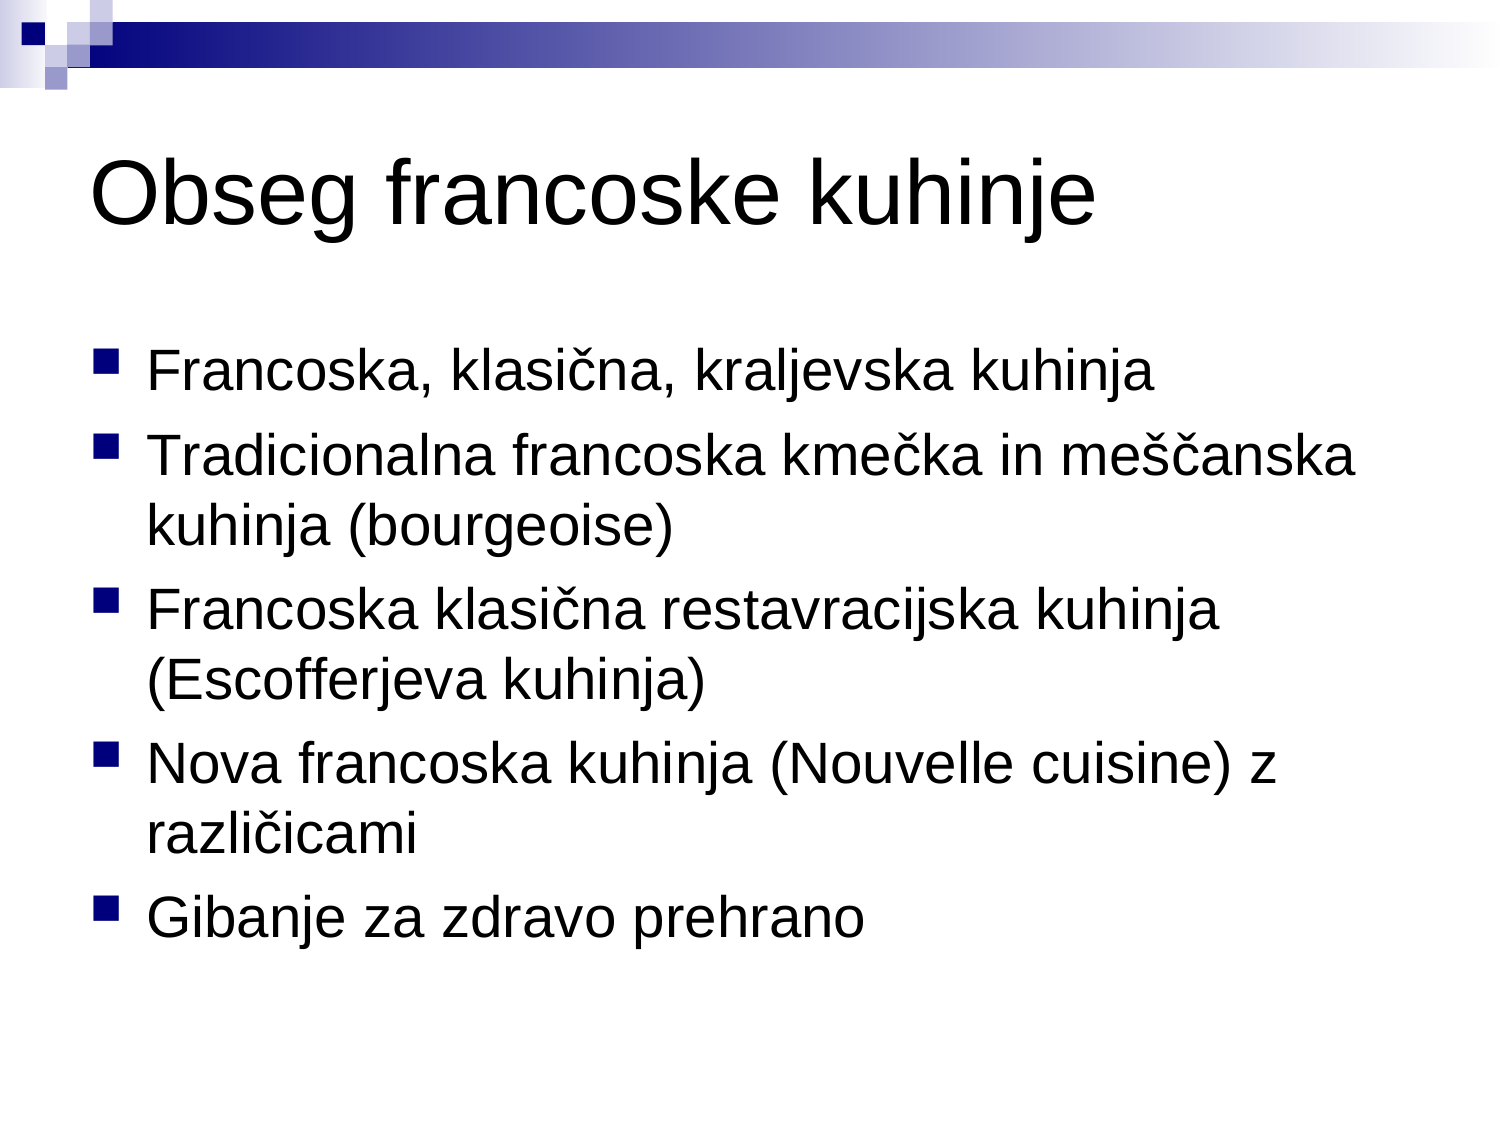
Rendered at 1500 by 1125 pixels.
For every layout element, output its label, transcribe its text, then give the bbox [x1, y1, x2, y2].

title Obseg francoske kuhinje [75, 75, 1426, 301]
list Francoska, klasična, kraljevska kuhinja Tradicionalna francoska kmečka in meščanska kuhinja (bourgeoise) Francoska klasična restavracijska kuhinja (Escofferjeva kuhinja) Nova francoska kuhinja (Nouvelle cuisine) z različicami Gibanje za zdravo prehrano [75, 324, 1426, 963]
